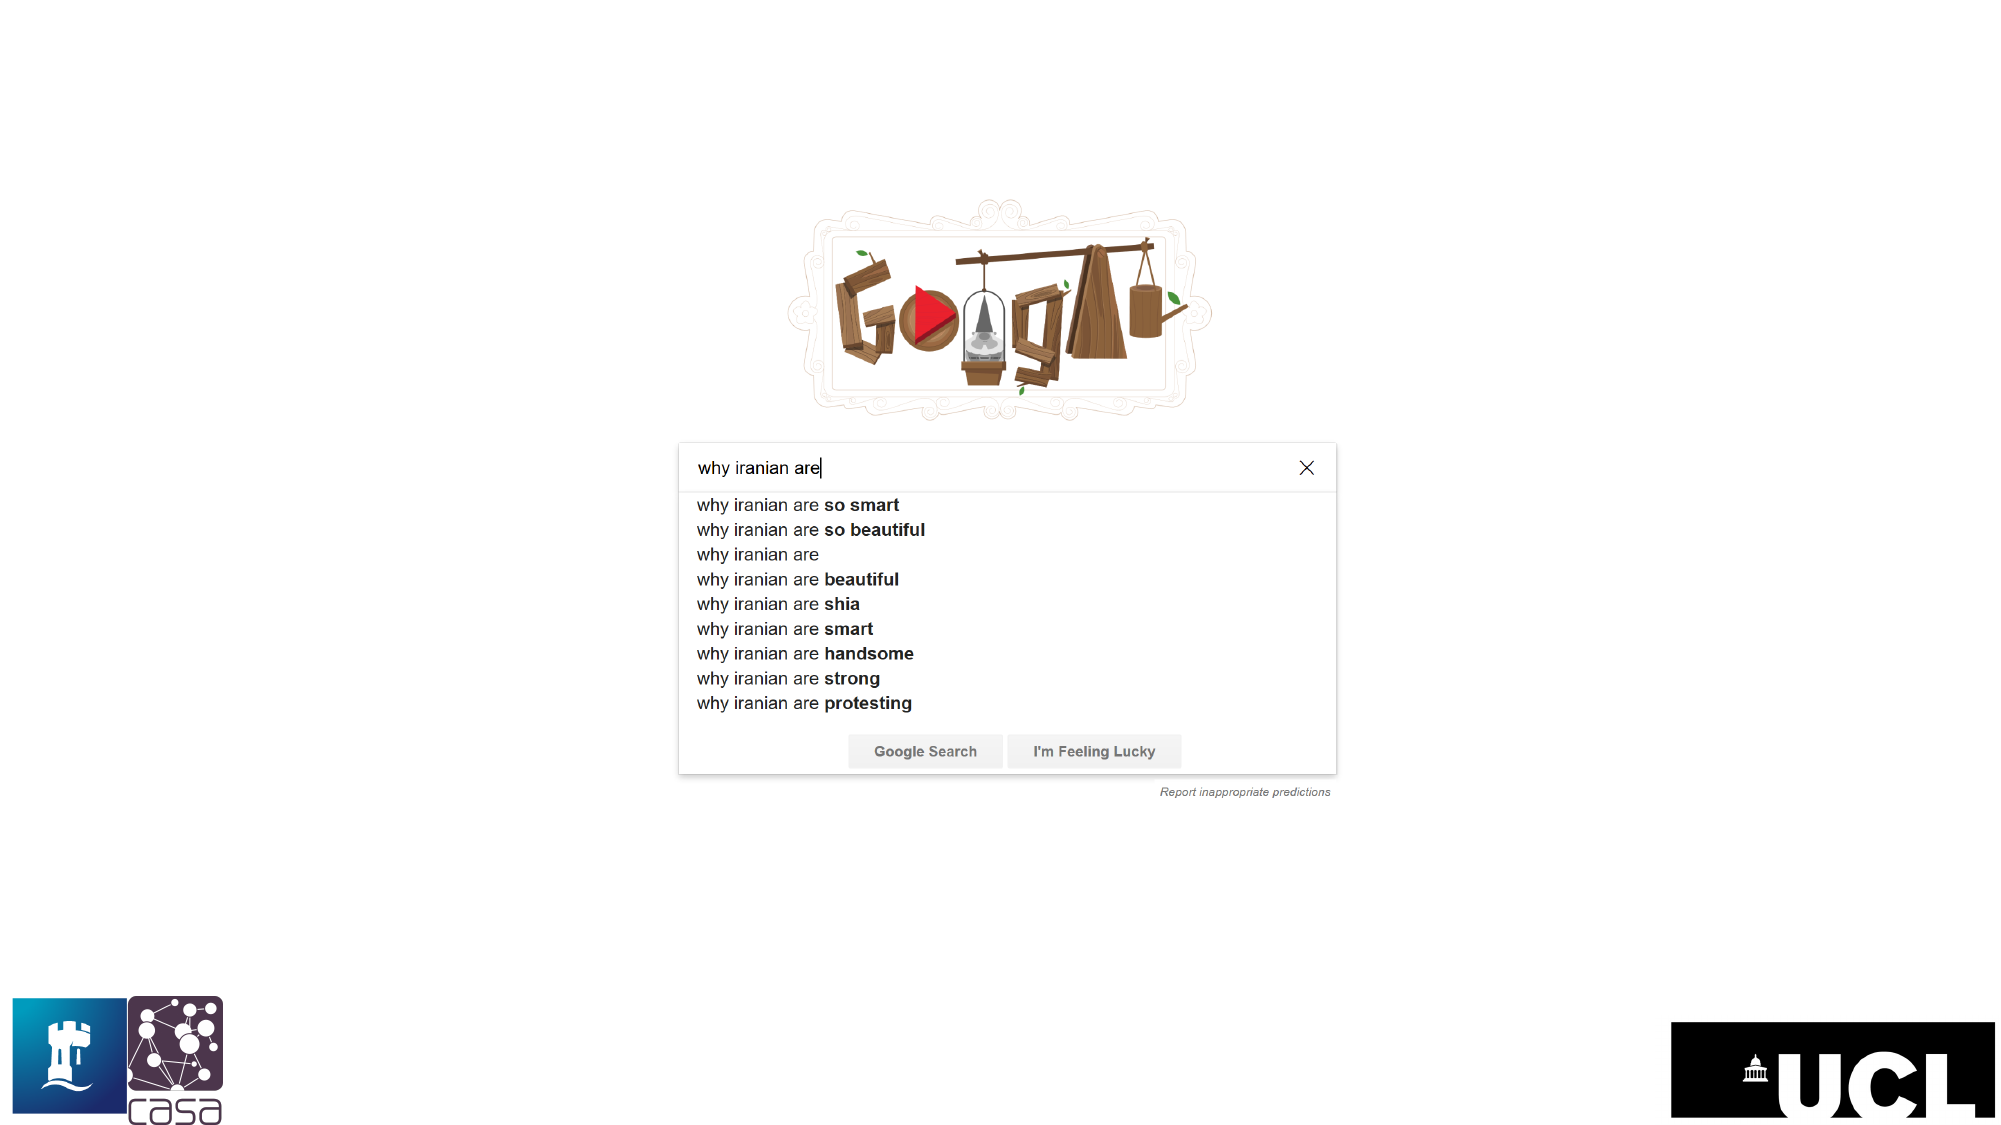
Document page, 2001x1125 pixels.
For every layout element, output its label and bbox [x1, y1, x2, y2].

picture [654, 193, 1370, 816]
